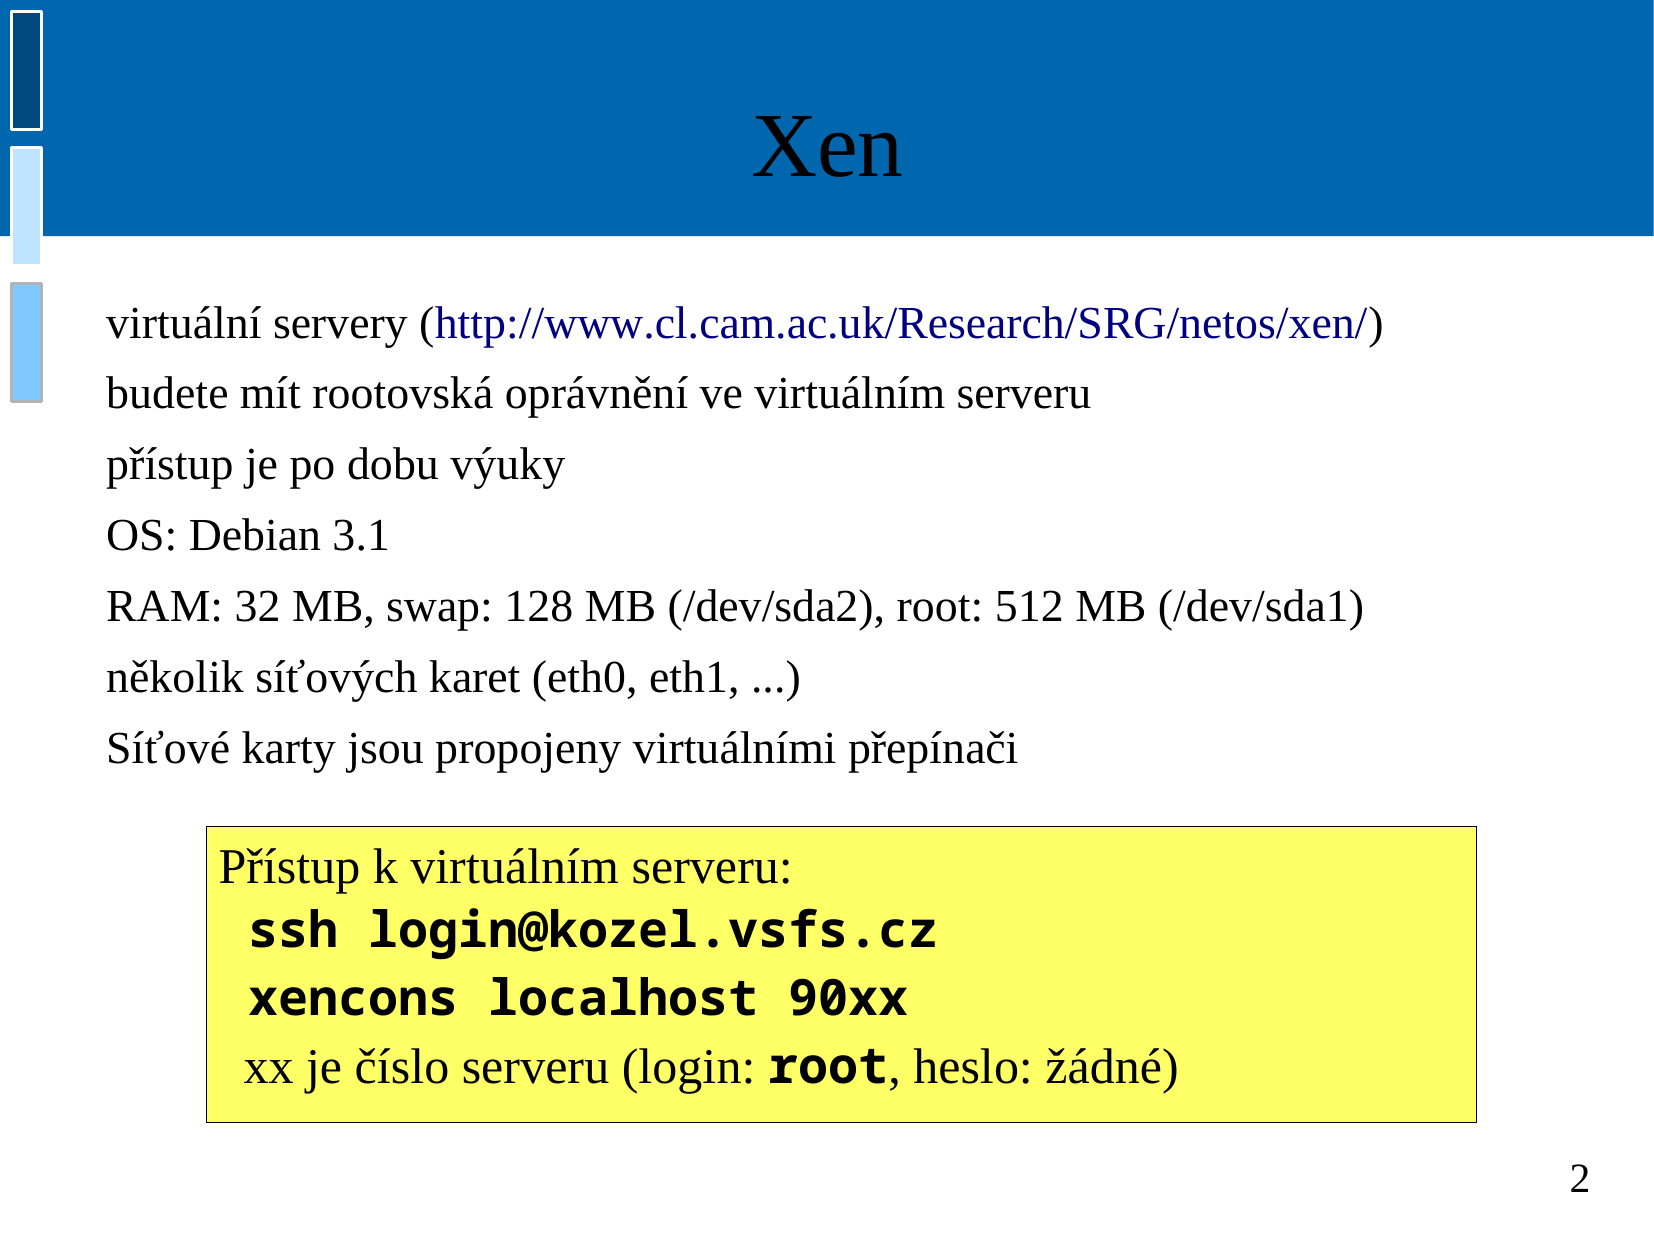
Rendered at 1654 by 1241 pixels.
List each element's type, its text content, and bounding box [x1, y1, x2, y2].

title Xen [121, 49, 1534, 243]
text_box Přístup k virtuálním serveru: ssh login@kozel.vsfs.cz xencons localhost 90xx xx je číslo serveru (login: root, heslo: žádné) [206, 826, 1477, 1123]
list virtuální servery (http://www.cl.cam.ac.uk/Research/SRG/netos/xen/) budete mít rootovská oprávnění ve virtuálním serveru přístup je po dobu výuky OS: Debian 3.1 RAM: 32 MB, swap: 128 MB (/dev/sda2), root: 512 MB (/dev/sda1) několik síťových karet (eth0, eth1, ...) Síťové karty jsou propojeny virtuálními přepínači [88, 297, 1565, 774]
